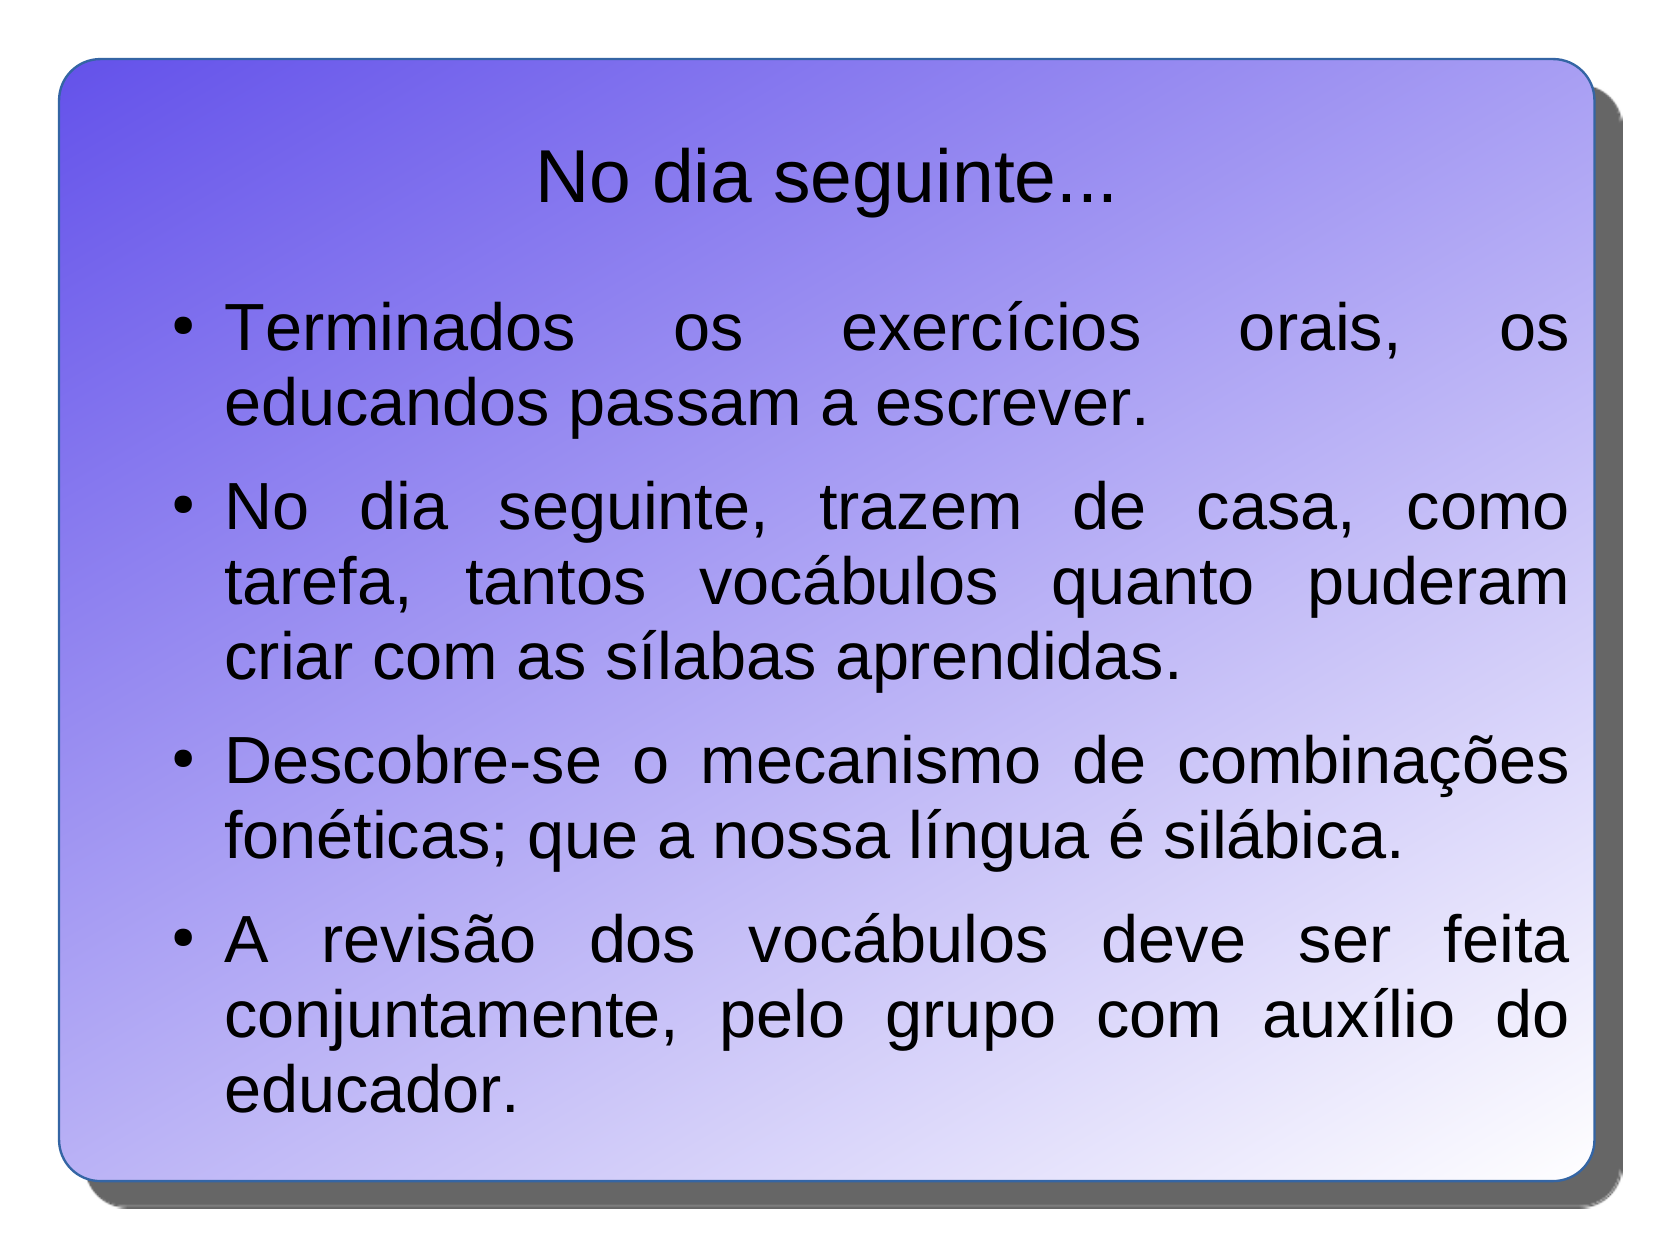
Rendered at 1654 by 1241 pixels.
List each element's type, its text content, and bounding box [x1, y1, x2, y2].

title No dia seguinte... [121, 88, 1534, 266]
list Terminados os exercícios orais, os educandos passam a escrever. No dia seguinte, trazem de casa, como tarefa, tantos vocábulos quanto puderam criar com as sílabas aprendidas. Descobre-se o mecanismo de combinações fonéticas; que a nossa língua é silábica. A revisão dos vocábulos deve ser feita conjuntamente, pelo grupo com auxílio do educador. [82, 290, 1571, 1127]
